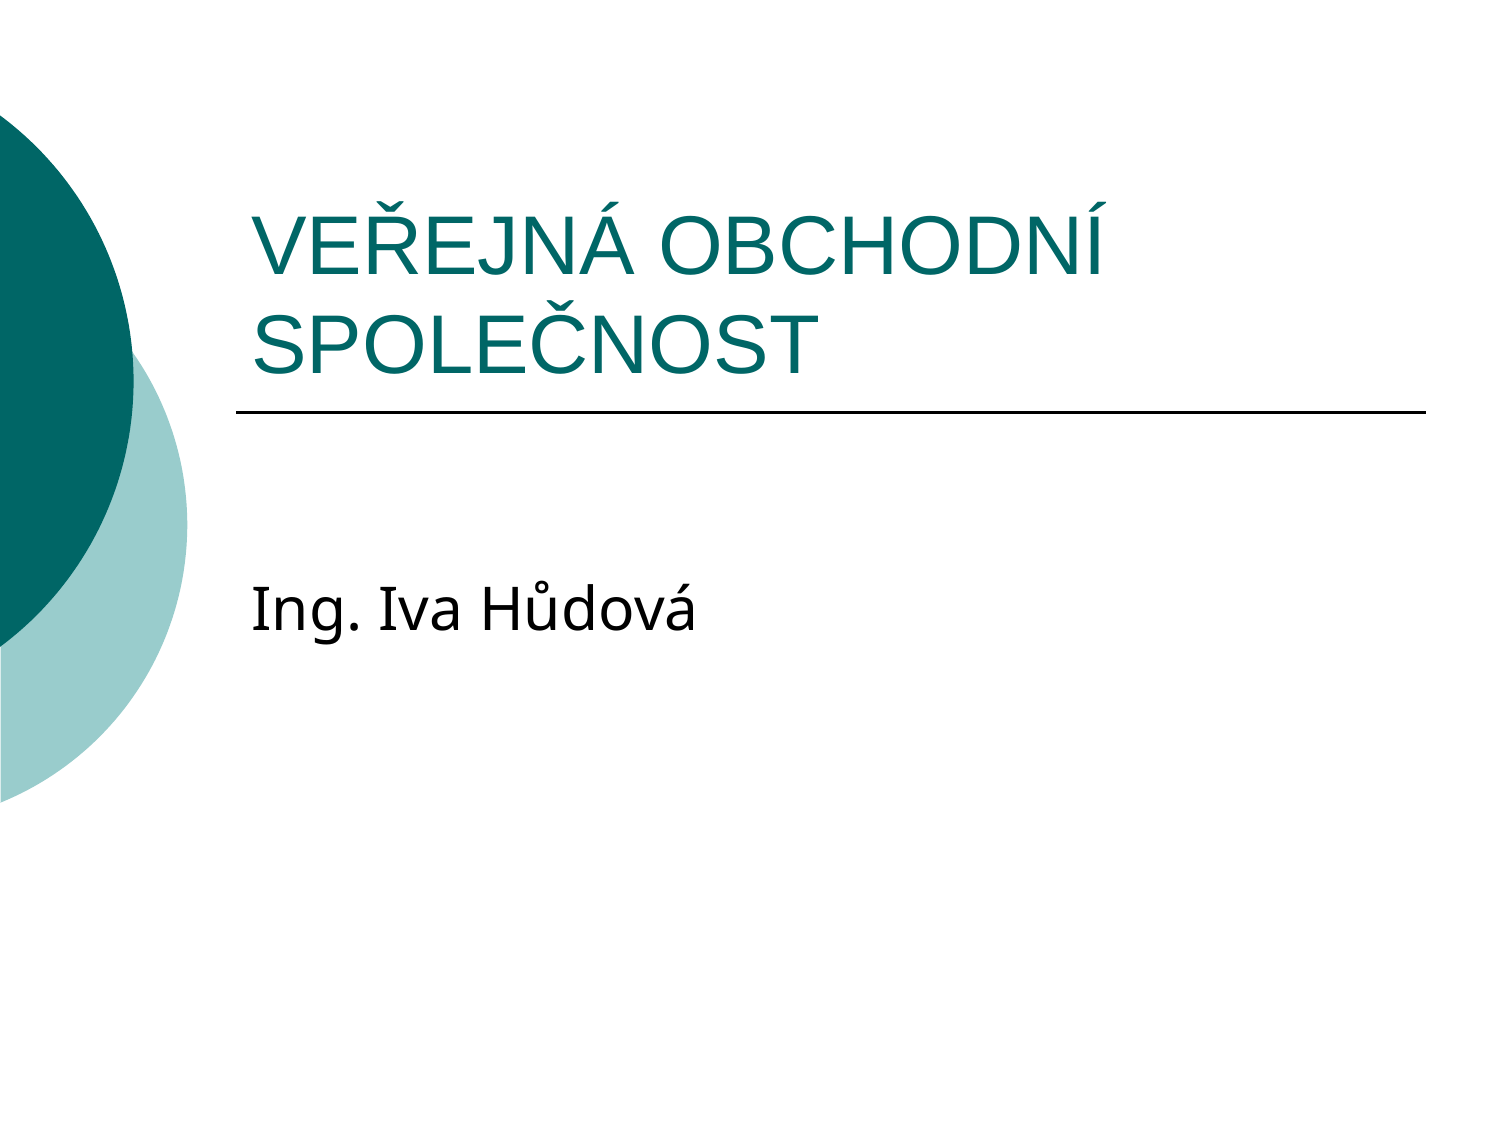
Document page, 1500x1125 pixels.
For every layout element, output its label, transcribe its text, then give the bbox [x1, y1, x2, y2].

subtitle Ing. Iva Hůdová [236, 562, 1425, 850]
title VEŘEJNÁ OBCHODNÍ SPOLEČNOST [236, 161, 1425, 399]
